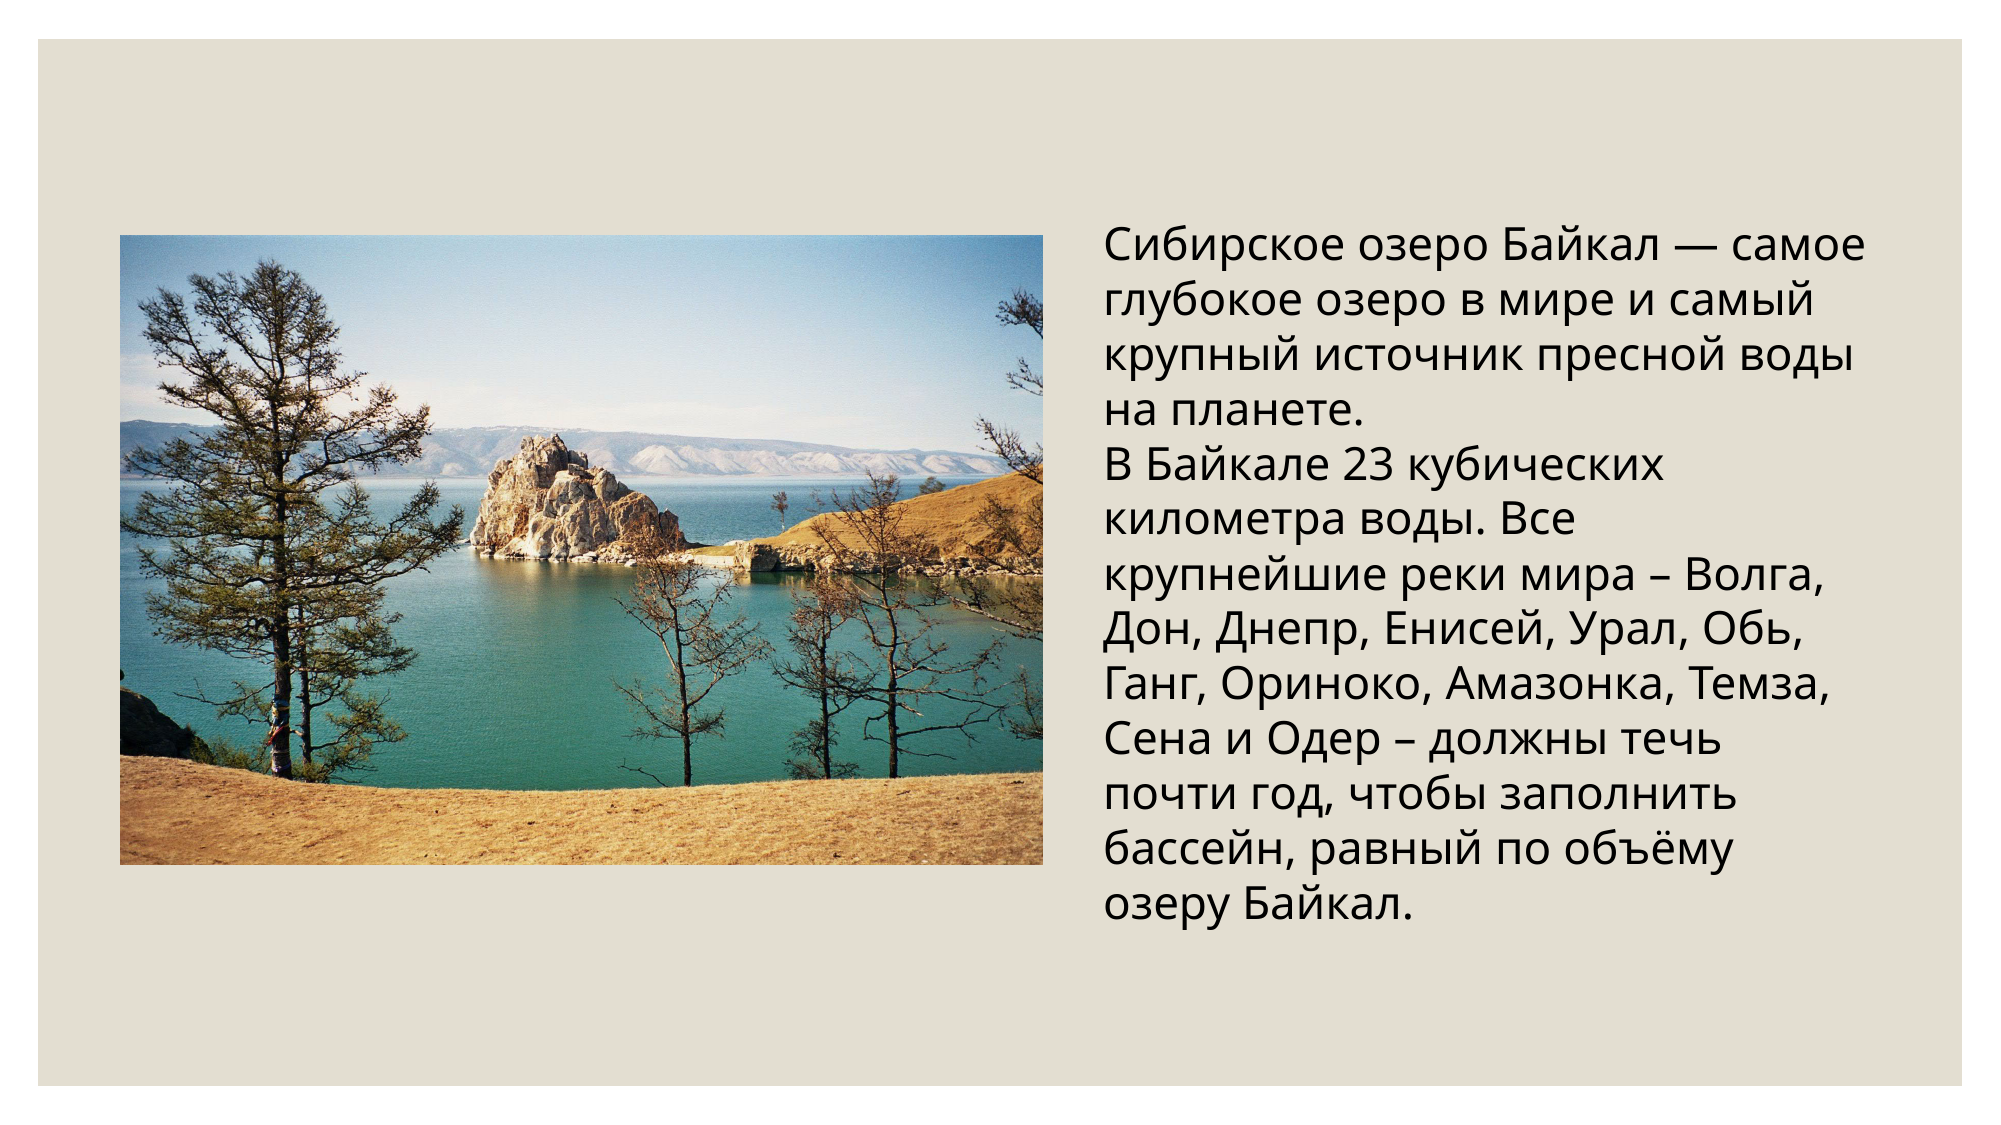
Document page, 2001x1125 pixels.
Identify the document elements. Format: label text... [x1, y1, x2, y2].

picture [120, 235, 1043, 865]
list Сибирское озеро Байкал — самое глубокое озеро в мире и самый крупный источник пресной воды на планете. В Байкале 23 кубических километра воды. Все крупнейшие реки мира – Волга, Дон, Днепр, Енисей, Урал, Обь, Ганг, Ориноко, Амазонка, Темза, Сена и Одер – должны течь почти год, чтобы заполнить бассейн, равный по объёму озеру Байкал. [1088, 207, 1884, 1034]
